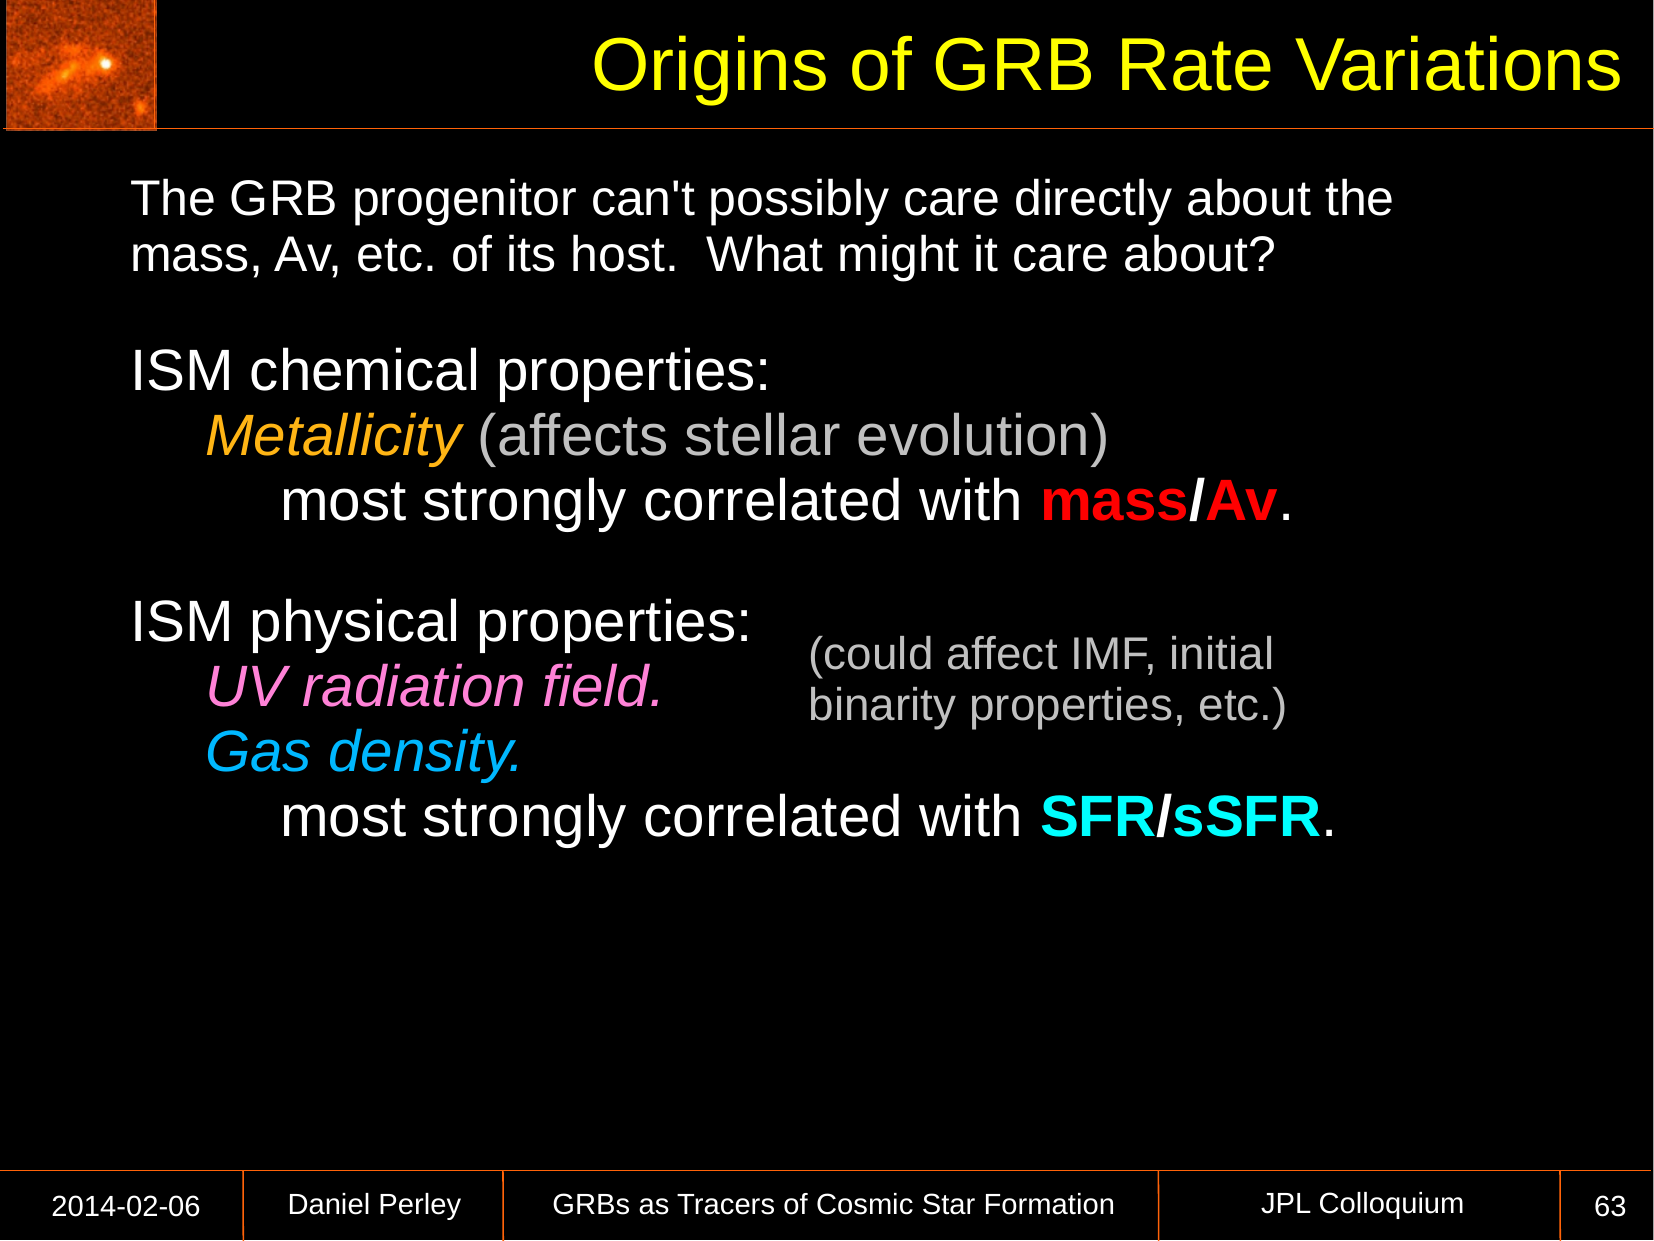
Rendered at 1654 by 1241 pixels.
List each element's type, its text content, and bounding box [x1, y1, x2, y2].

text_box The GRB progenitor can't possibly care directly about the mass, Av, etc. of its host. What might it care about? ISM chemical properties: Metallicity (affects stellar evolution) most strongly correlated with mass/Av. ISM physical properties: UV radiation field. Gas density. most strongly correlated with SFR/sSFR. [112, 160, 1426, 915]
text_box (could affect IMF, initial binarity properties, etc.) [791, 617, 1317, 741]
picture [7, 0, 154, 128]
title Origins of GRB Rate Variations [187, 21, 1624, 108]
